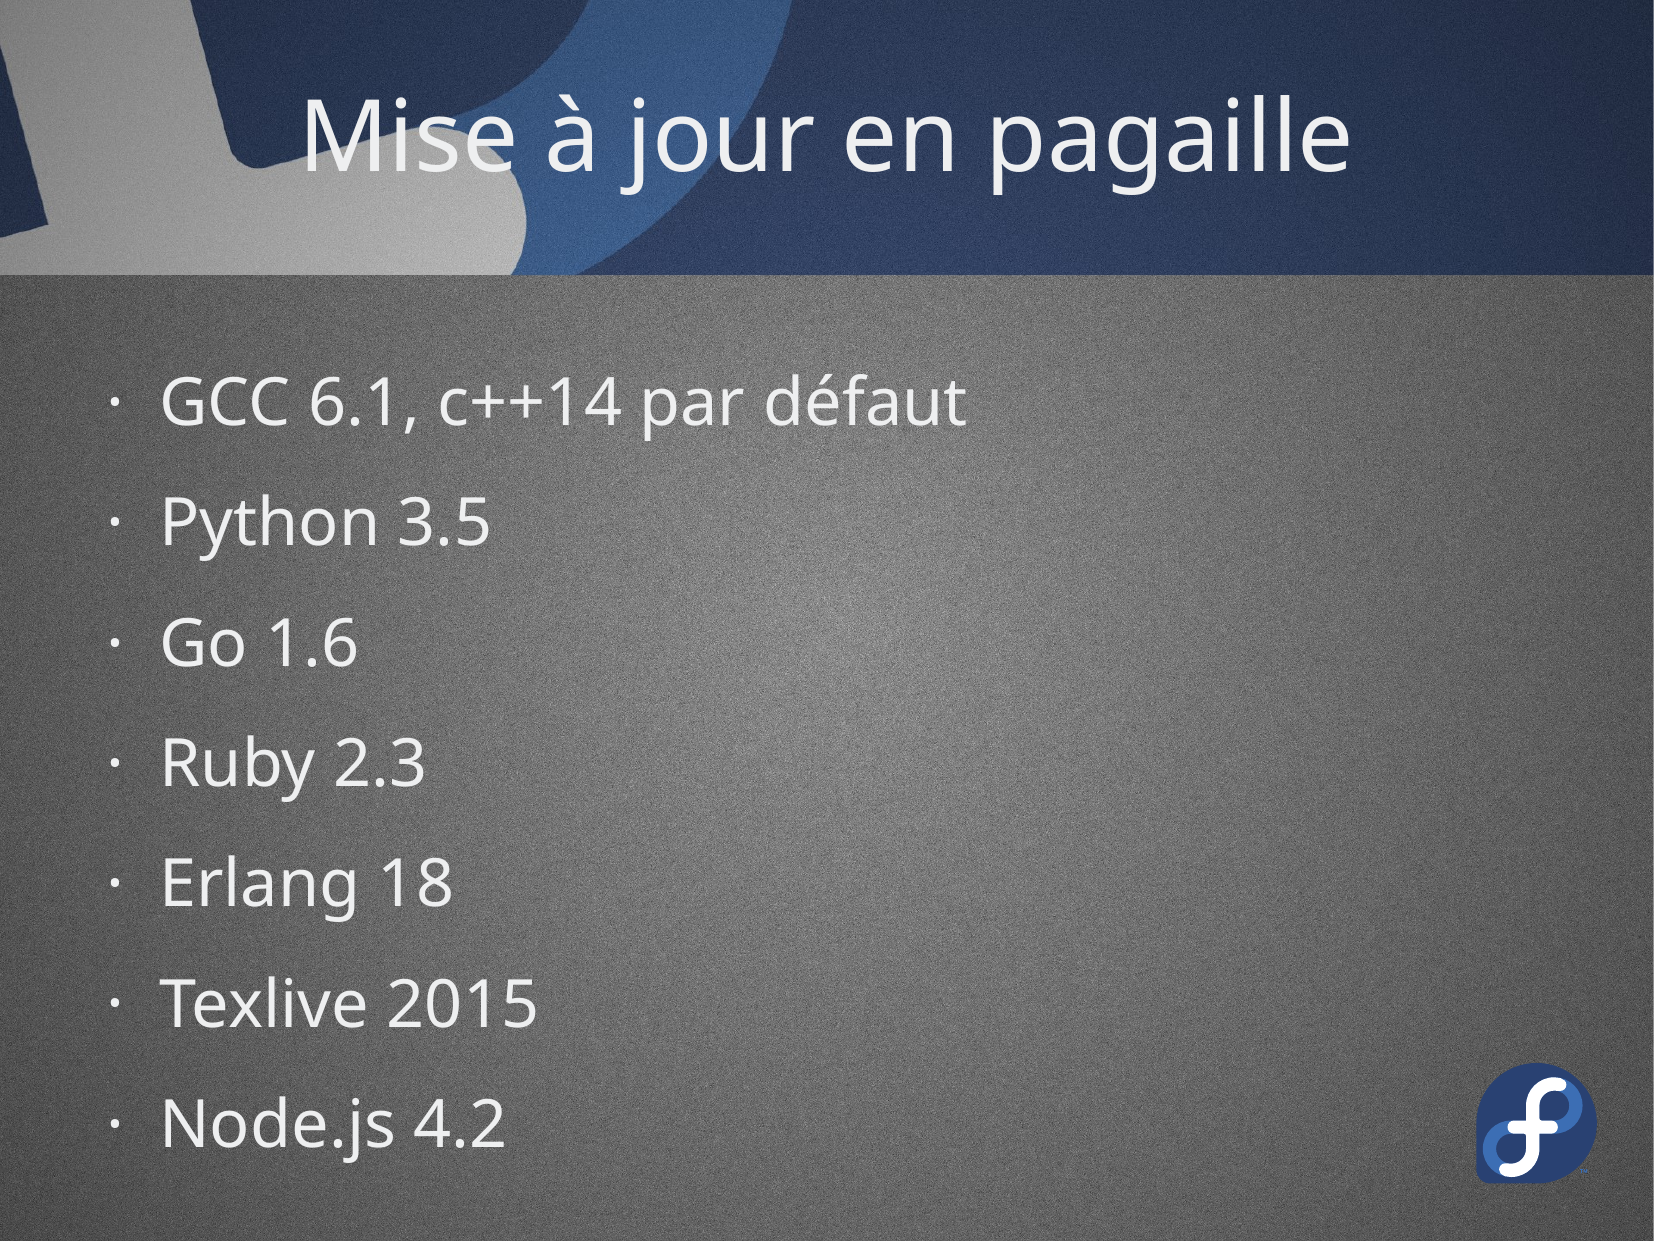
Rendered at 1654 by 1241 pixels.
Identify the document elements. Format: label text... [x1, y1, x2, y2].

picture [0, 0, 1654, 1241]
title Mise à jour en pagaille [88, 29, 1565, 237]
list GCC 6.1, c++14 par défaut Python 3.5 Go 1.6 Ruby 2.3 Erlang 18 Texlive 2015 Node.js 4.2 [88, 354, 1093, 1076]
